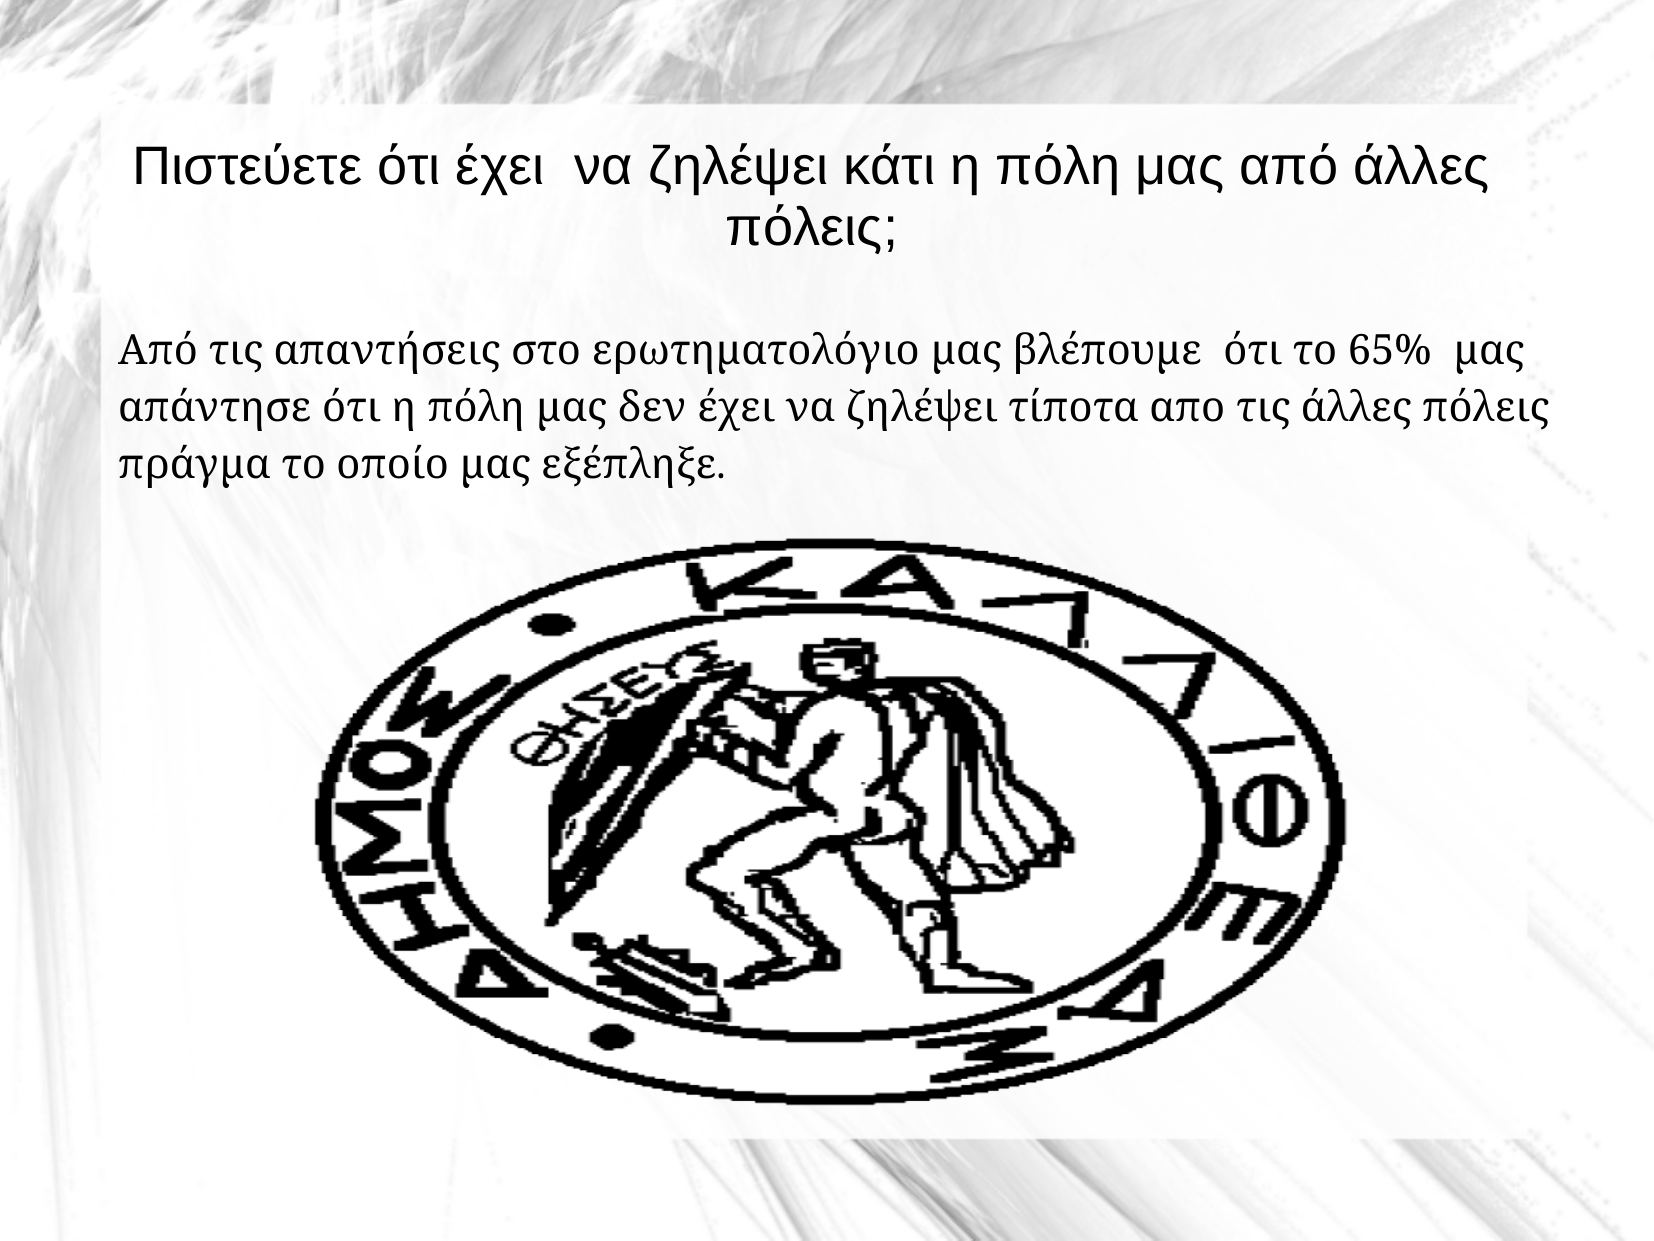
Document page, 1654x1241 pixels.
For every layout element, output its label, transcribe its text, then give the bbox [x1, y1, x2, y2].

list Από τις απαντήσεις στο ερωτηματολόγιο μας βλέπουμε ότι το 65% μας απάντησε ότι η πόλη μας δεν έχει να ζηλέψει τίποτα απο τις άλλες πόλεις πράγμα το οποίο μας εξέπληξε. [118, 319, 1571, 945]
picture [0, 0, 1654, 1241]
title Πιστεύετε ότι έχει να ζηλέψει κάτι η πόλη μας από άλλες πόλεις; [118, 112, 1506, 281]
